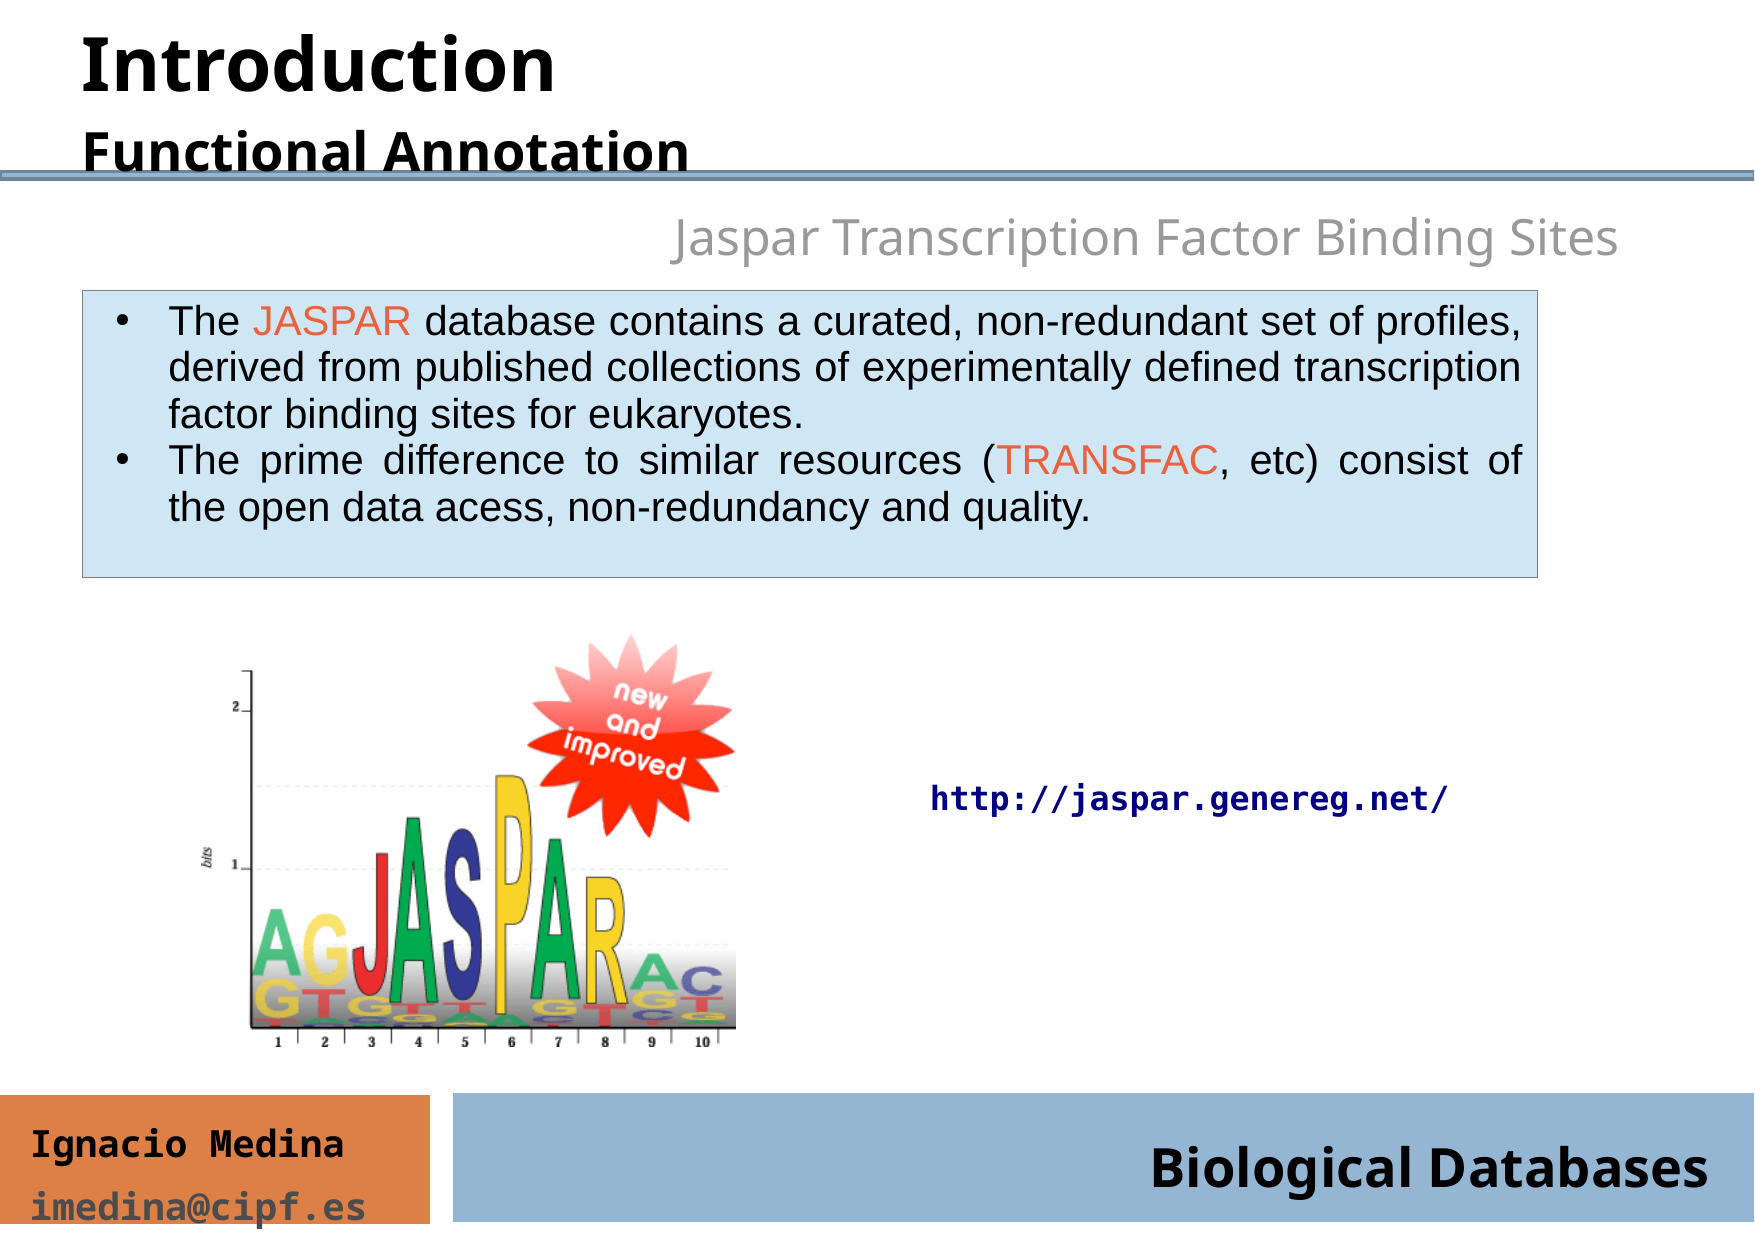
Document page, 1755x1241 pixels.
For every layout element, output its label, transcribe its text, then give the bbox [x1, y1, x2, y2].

text_box [0, 171, 112, 179]
text_box Jaspar Transcription Factor Binding Sites [540, 195, 1636, 271]
text_box http://jaspar.genereg.net/ [889, 772, 1491, 848]
text_box Ignacio Medina imedina@cipf.es [15, 1110, 406, 1213]
picture [201, 633, 736, 1047]
text_box Introduction Functional Annotation [67, 3, 1688, 168]
text_box [1571, 171, 1754, 179]
text_box Biological Databases [675, 1122, 1726, 1200]
text_box The JASPAR database contains a curated, non-redundant set of profiles, derived from published collections of experimentally defined transcription factor binding sites for eukaryotes. The prime difference to similar resources (TRANSFAC, etc) consist of the open data acess, non-redundancy and quality. [82, 290, 1538, 578]
title [59, 153, 1571, 243]
